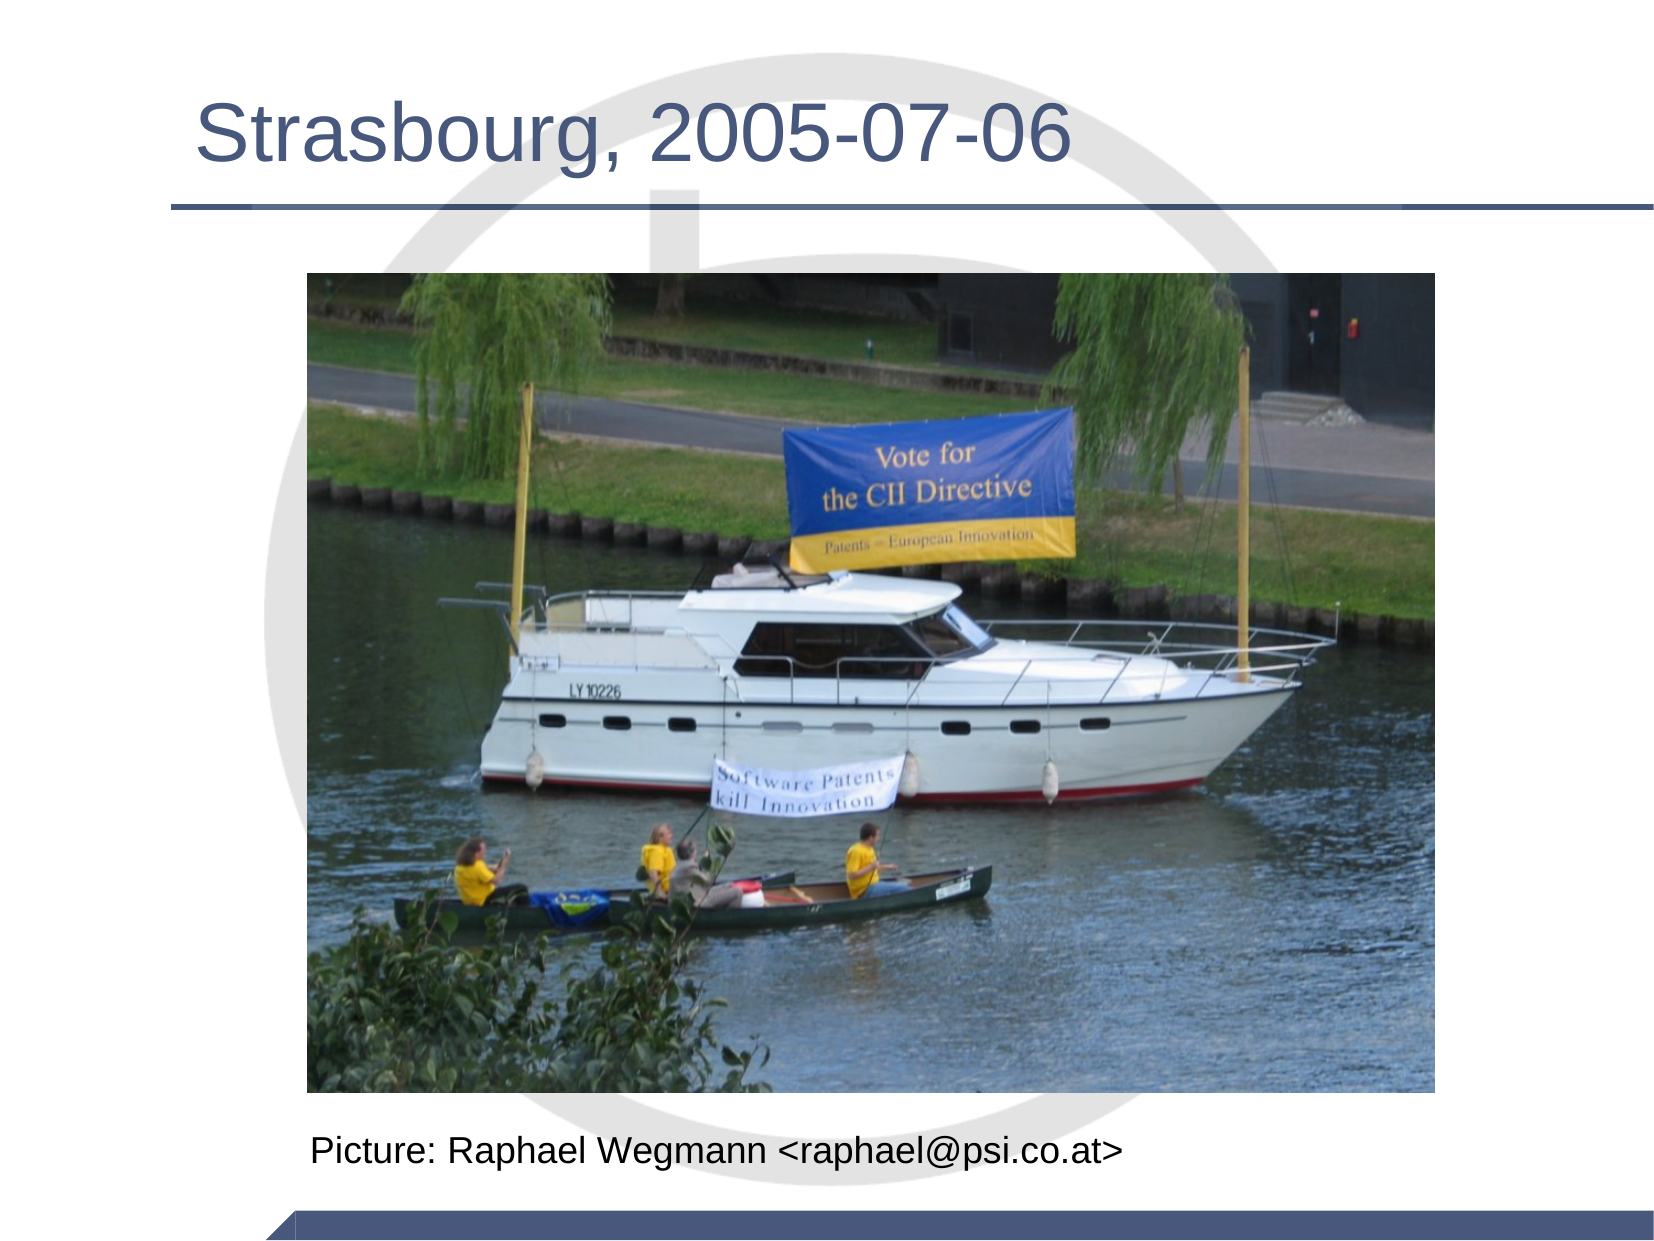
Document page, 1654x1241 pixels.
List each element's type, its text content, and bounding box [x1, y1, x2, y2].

text_box Picture: Raphael Wegmann <raphael@psi.co.at> [295, 1122, 1447, 1179]
title Strasbourg, 2005-07-06 [194, 29, 1530, 237]
picture [307, 273, 1435, 1093]
